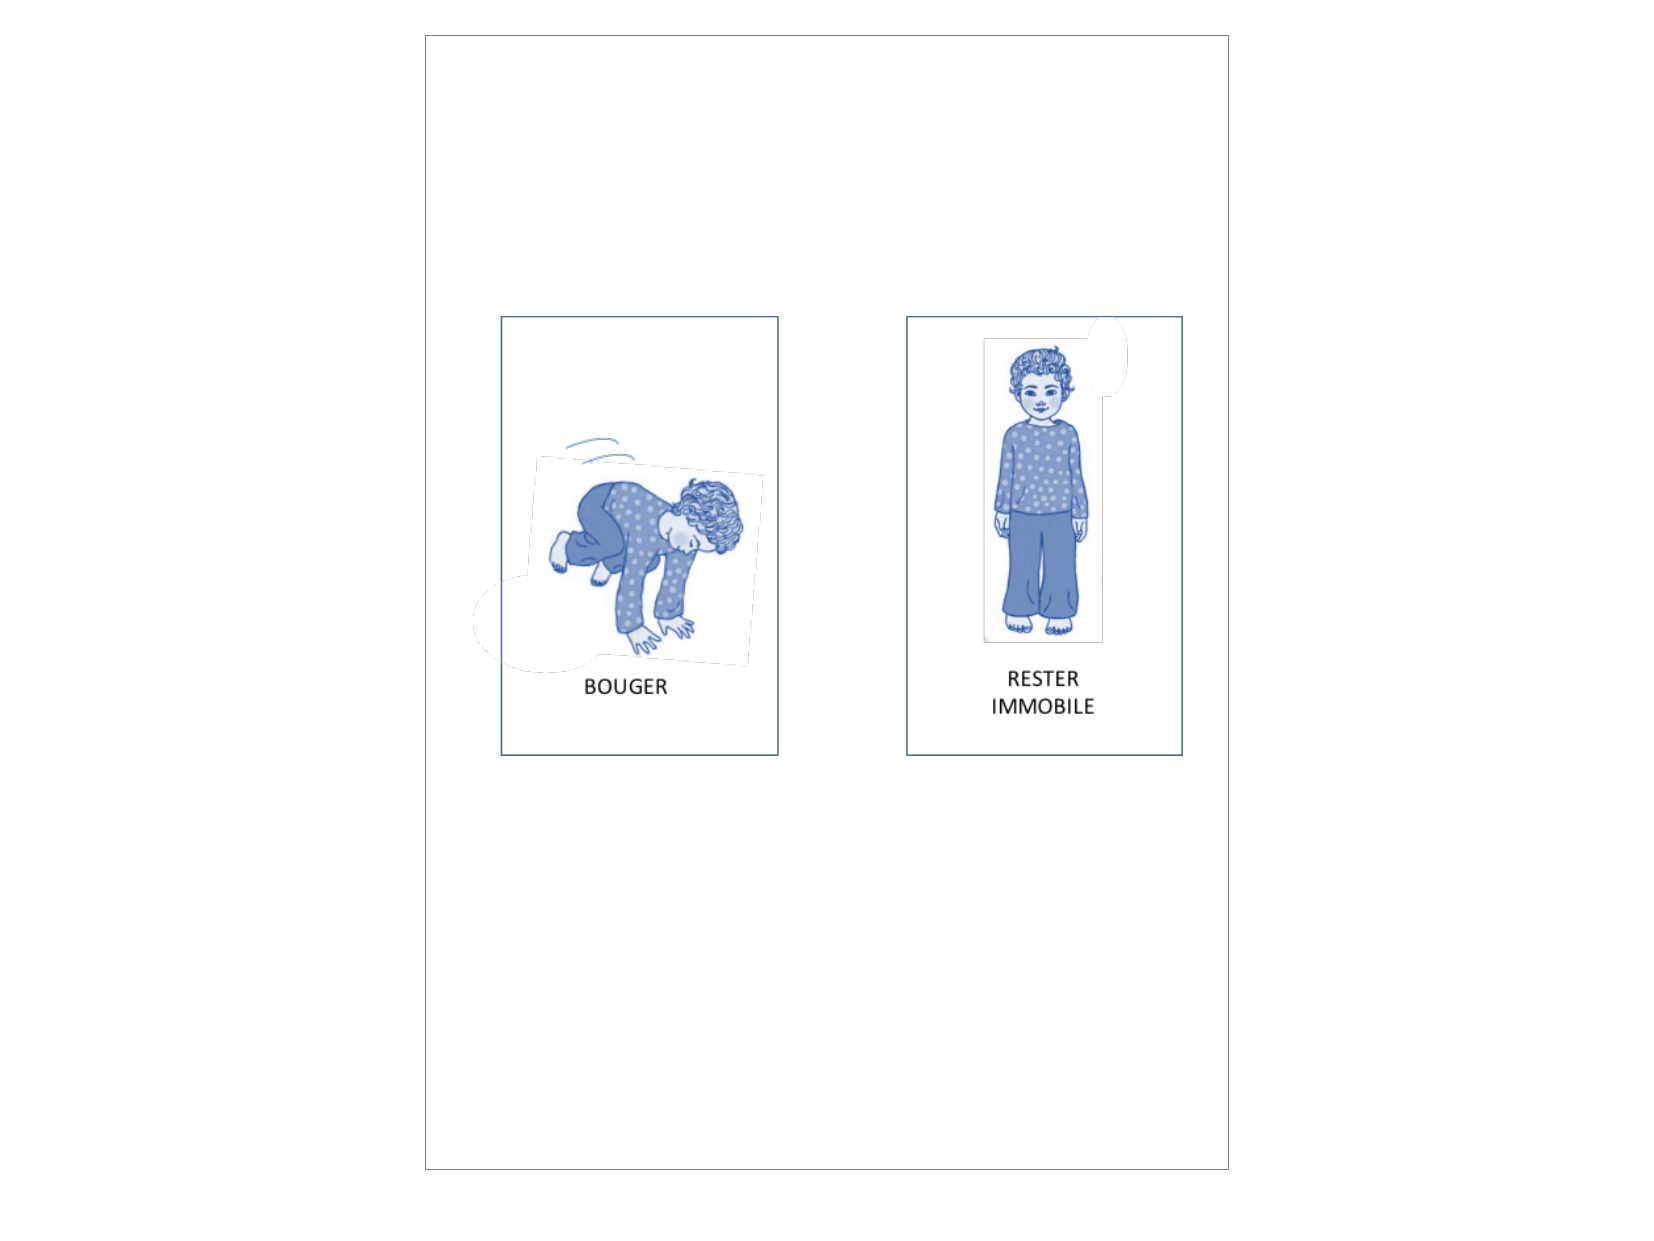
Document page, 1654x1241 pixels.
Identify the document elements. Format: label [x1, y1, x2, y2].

picture [472, 316, 1183, 756]
text_box [425, 35, 1229, 1170]
